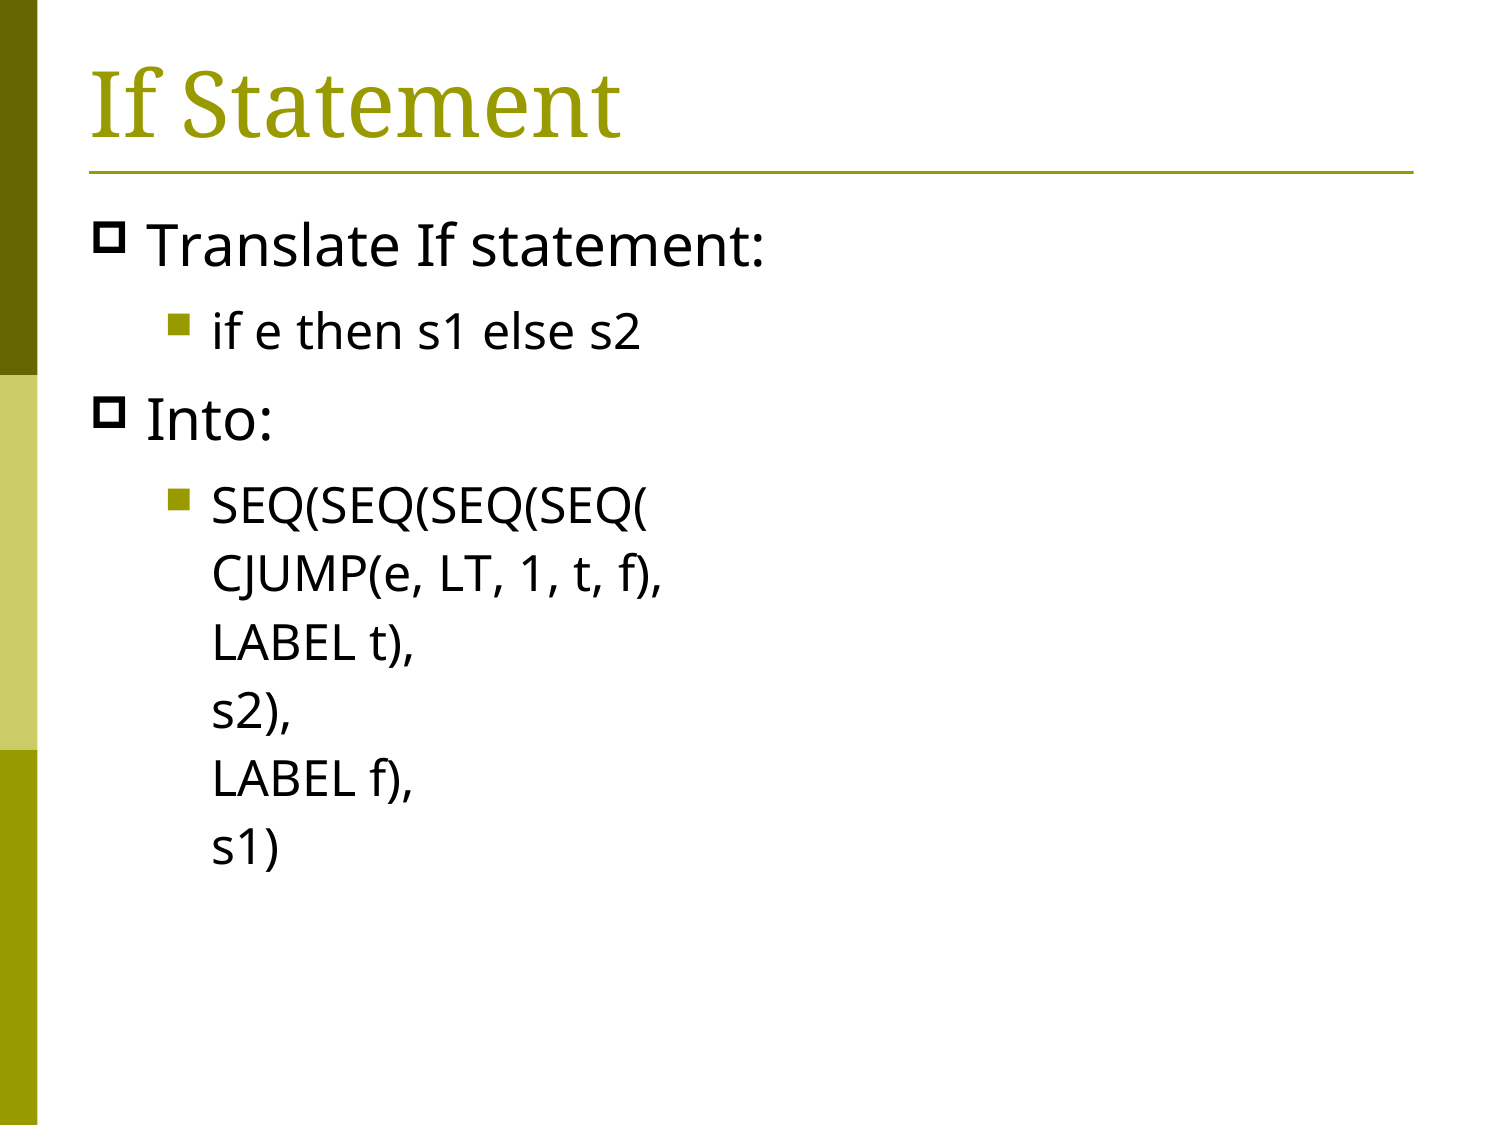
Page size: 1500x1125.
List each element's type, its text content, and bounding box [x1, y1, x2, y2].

title If Statement [75, 45, 1426, 173]
list Translate If statement: if e then s1 else s2 Into: SEQ(SEQ(SEQ(SEQ( CJUMP(e, LT, 1, t, f), LABEL t), s2), LABEL f), s1) [75, 196, 1426, 1006]
